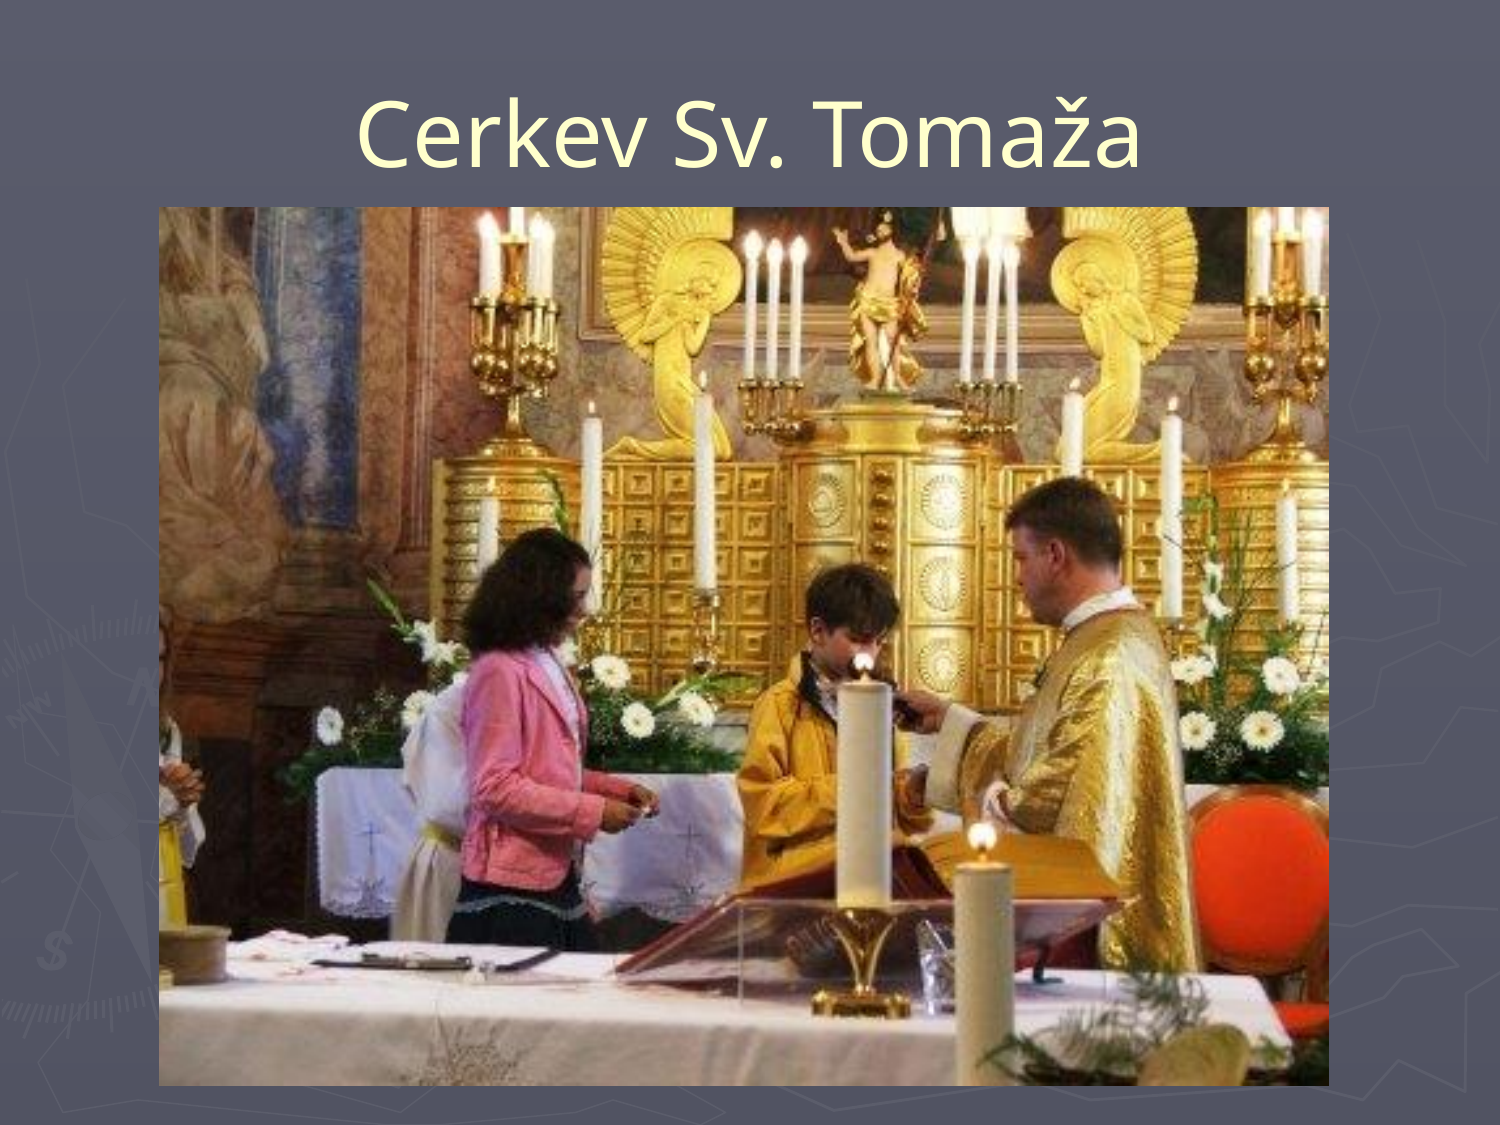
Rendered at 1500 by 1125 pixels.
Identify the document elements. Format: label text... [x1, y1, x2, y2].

picture [159, 207, 1329, 1086]
title Cerkev Sv. Tomaža [49, 37, 1451, 225]
